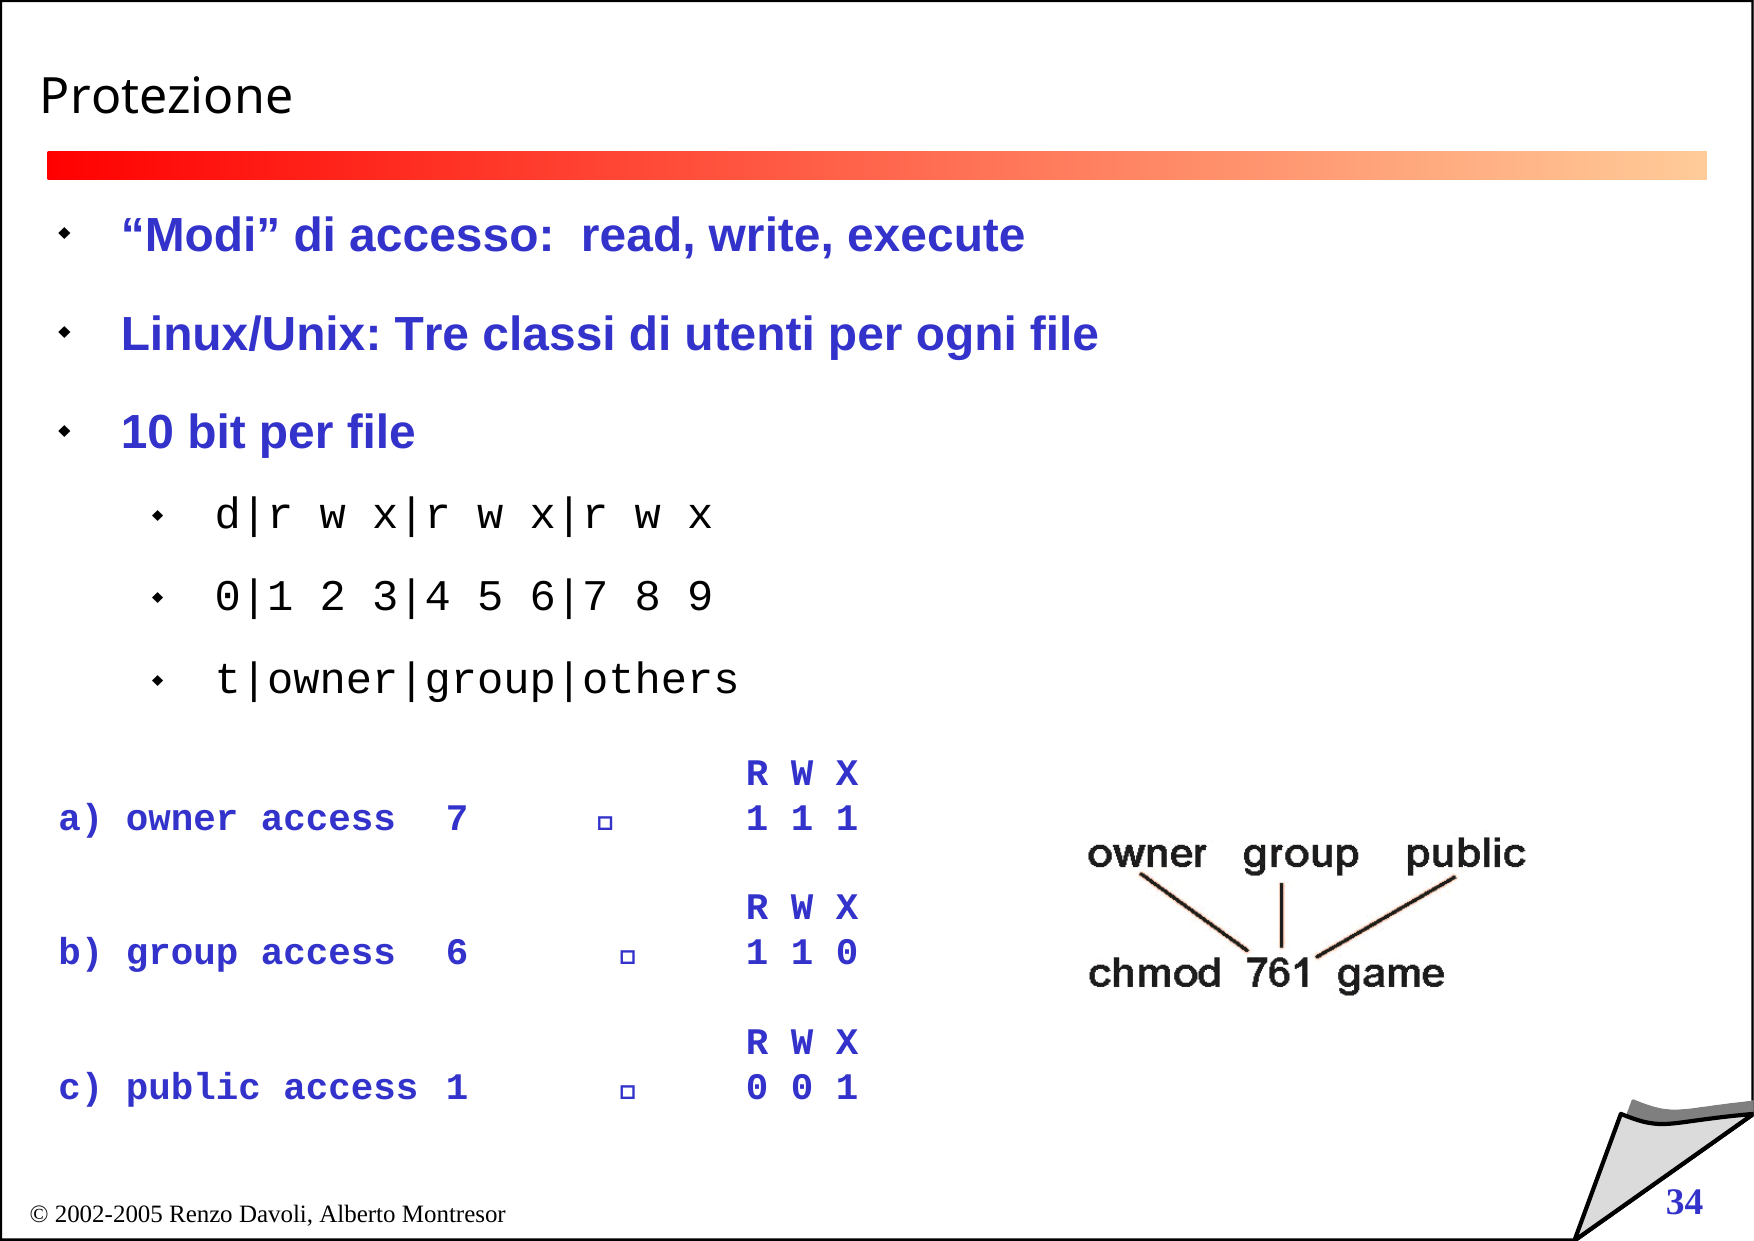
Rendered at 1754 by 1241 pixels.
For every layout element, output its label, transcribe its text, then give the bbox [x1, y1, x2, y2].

title Protezione [40, 49, 1713, 144]
text_box 9 [1469, 152, 1474, 179]
list “Modi” di accesso: read, write, execute Linux/Unix: Tre classi di utenti per ogni file 10 bit per file d|r w x|r w x|r w x 0|1 2 3|4 5 6|7 8 9 t|owner|group|others R W X a) owner access 7  1 1 1 R W X b) group access 6  1 1 0 R W X c) public access 1  0 0 1 [58, 206, 1695, 1101]
picture [1079, 830, 1536, 1004]
